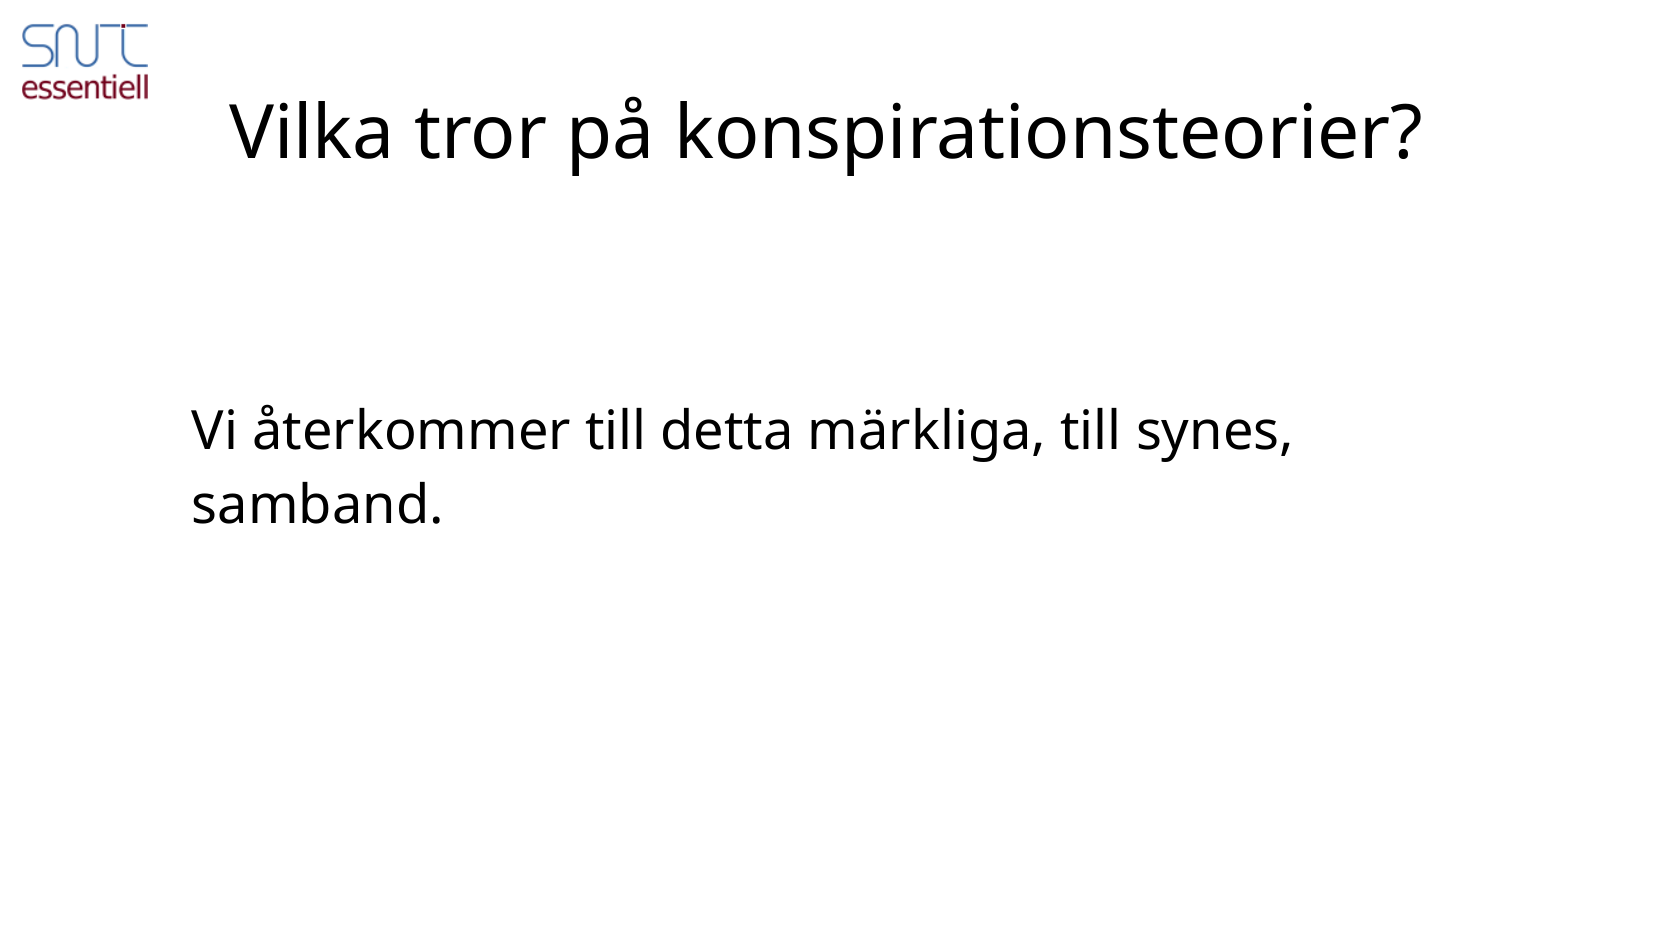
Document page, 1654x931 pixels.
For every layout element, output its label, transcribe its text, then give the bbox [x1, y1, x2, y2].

picture [22, 0, 148, 125]
text_box Vi återkommer till detta märkliga, till synes, samband. [177, 383, 1565, 537]
title Vilka tror på konspirationsteorier? [82, 51, 1571, 207]
